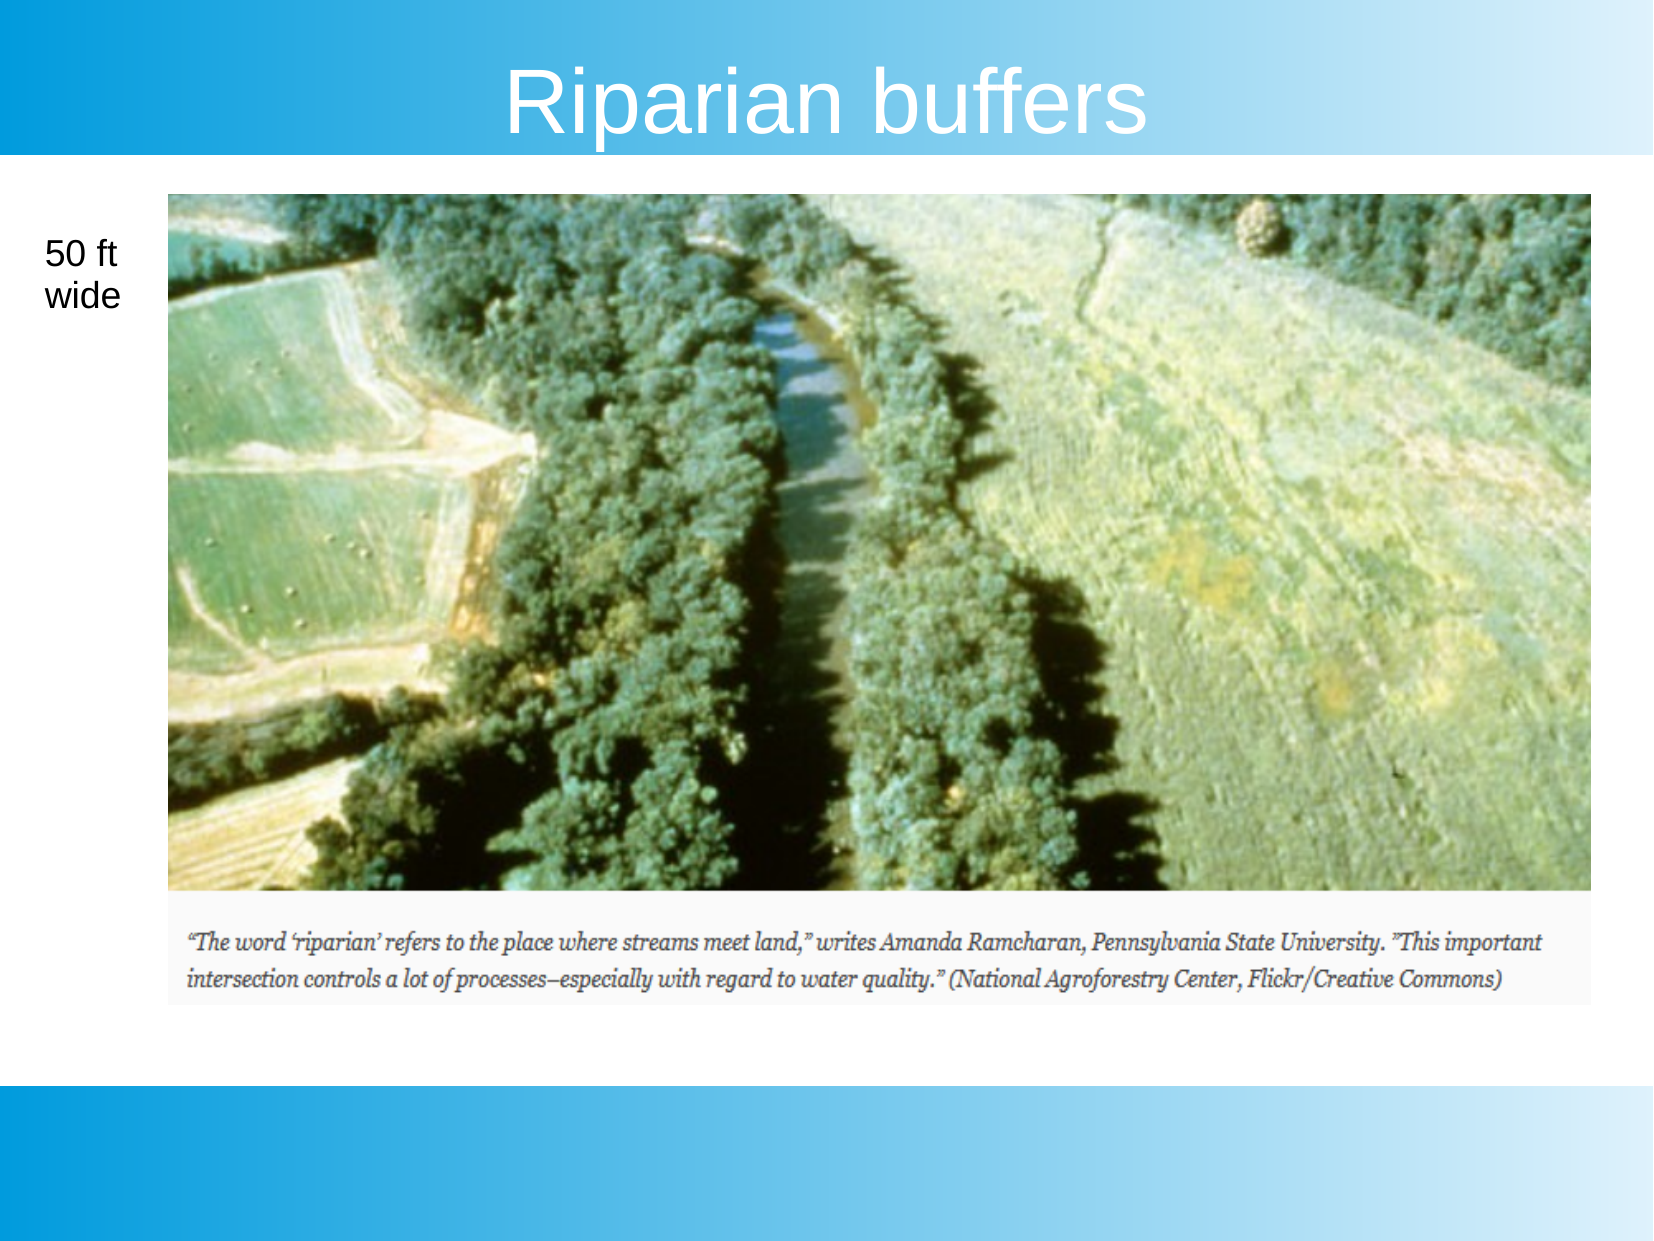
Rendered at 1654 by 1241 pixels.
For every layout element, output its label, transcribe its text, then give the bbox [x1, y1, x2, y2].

title Riparian buffers [82, 49, 1571, 155]
picture [168, 194, 1591, 1006]
text_box 50 ft wide [30, 225, 151, 324]
